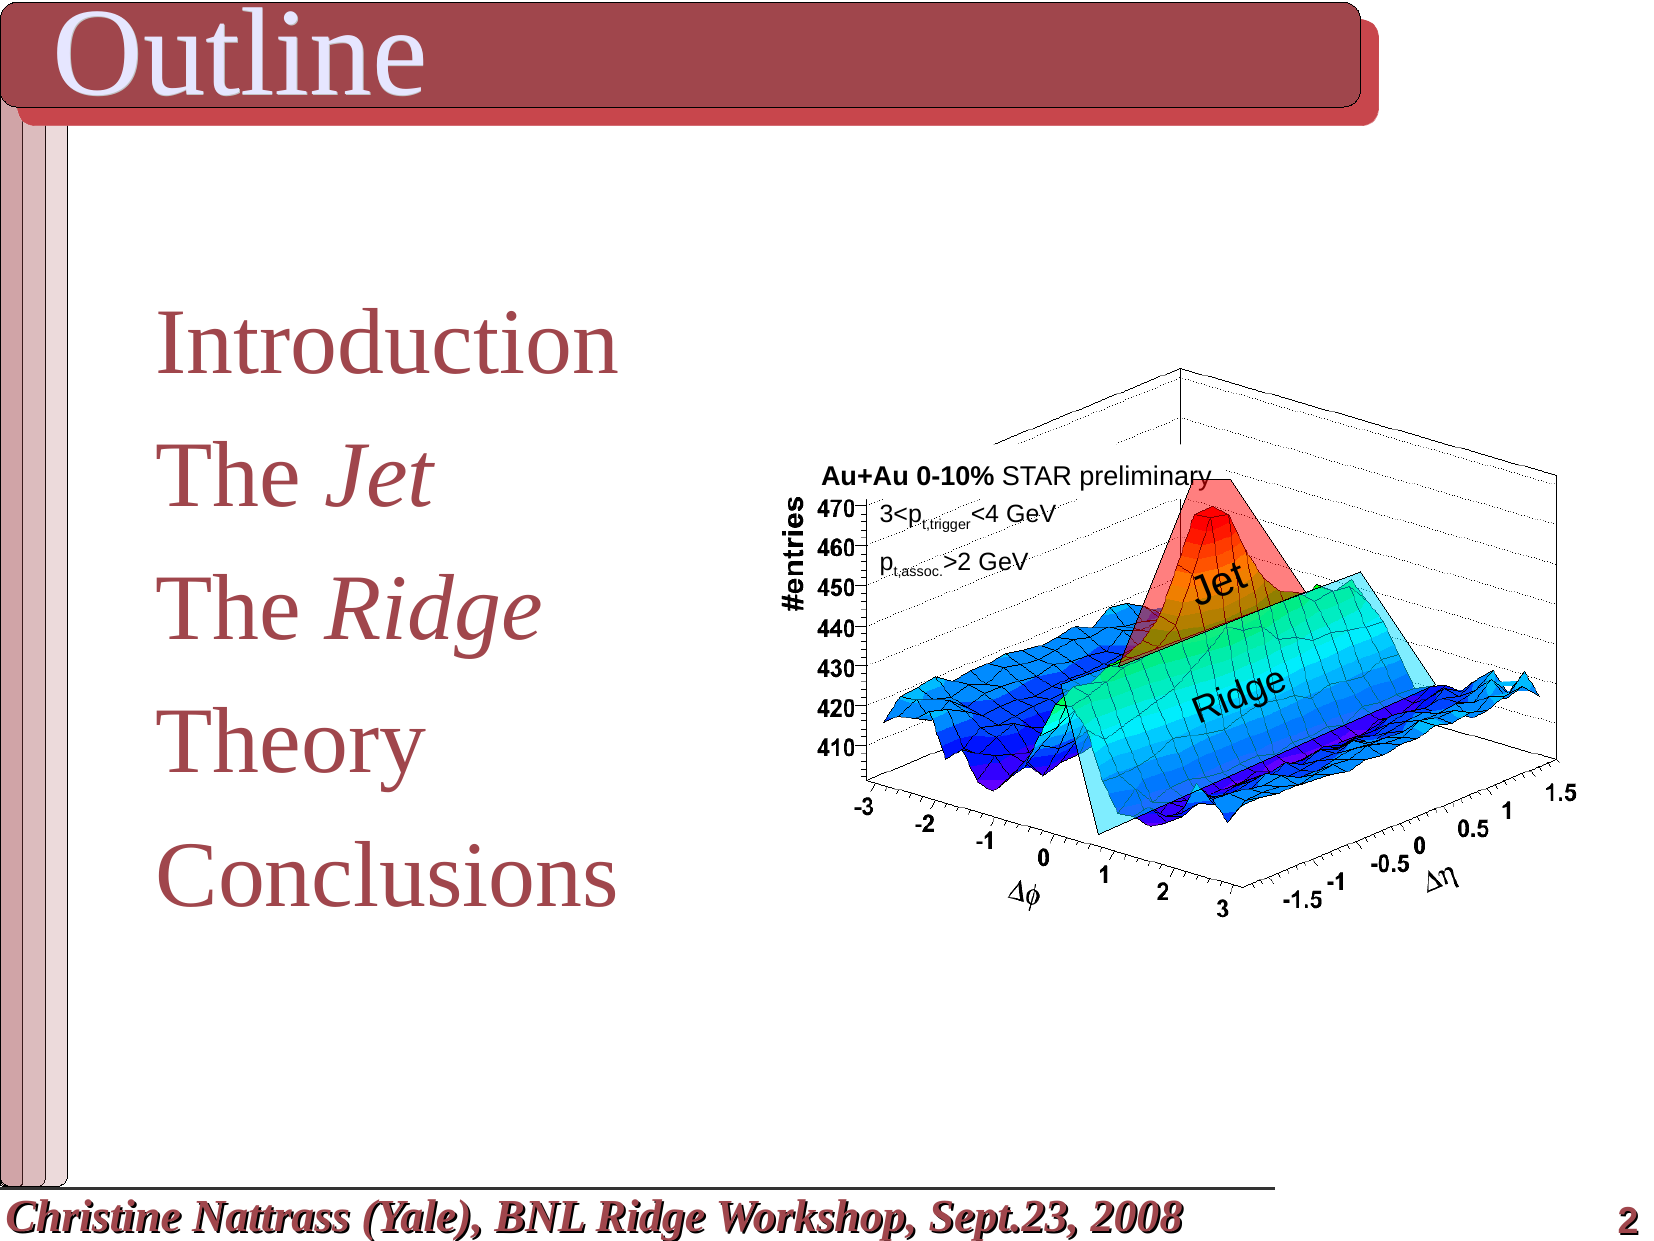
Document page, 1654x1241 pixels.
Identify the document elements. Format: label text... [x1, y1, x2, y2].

text_box 3<pt,trigger<4 GeV pt,assoc.>2 GeV [864, 500, 1106, 588]
text_box Ridge [1169, 621, 1365, 745]
text_box Au+Au 0-10% STAR preliminary [806, 444, 1227, 500]
text_box Jet [1166, 539, 1270, 628]
text_box [1060, 479, 1436, 835]
title Outline [52, 0, 1653, 122]
list Introduction The Jet The Ridge Theory Conclusions [137, 289, 823, 931]
picture [780, 303, 1642, 952]
